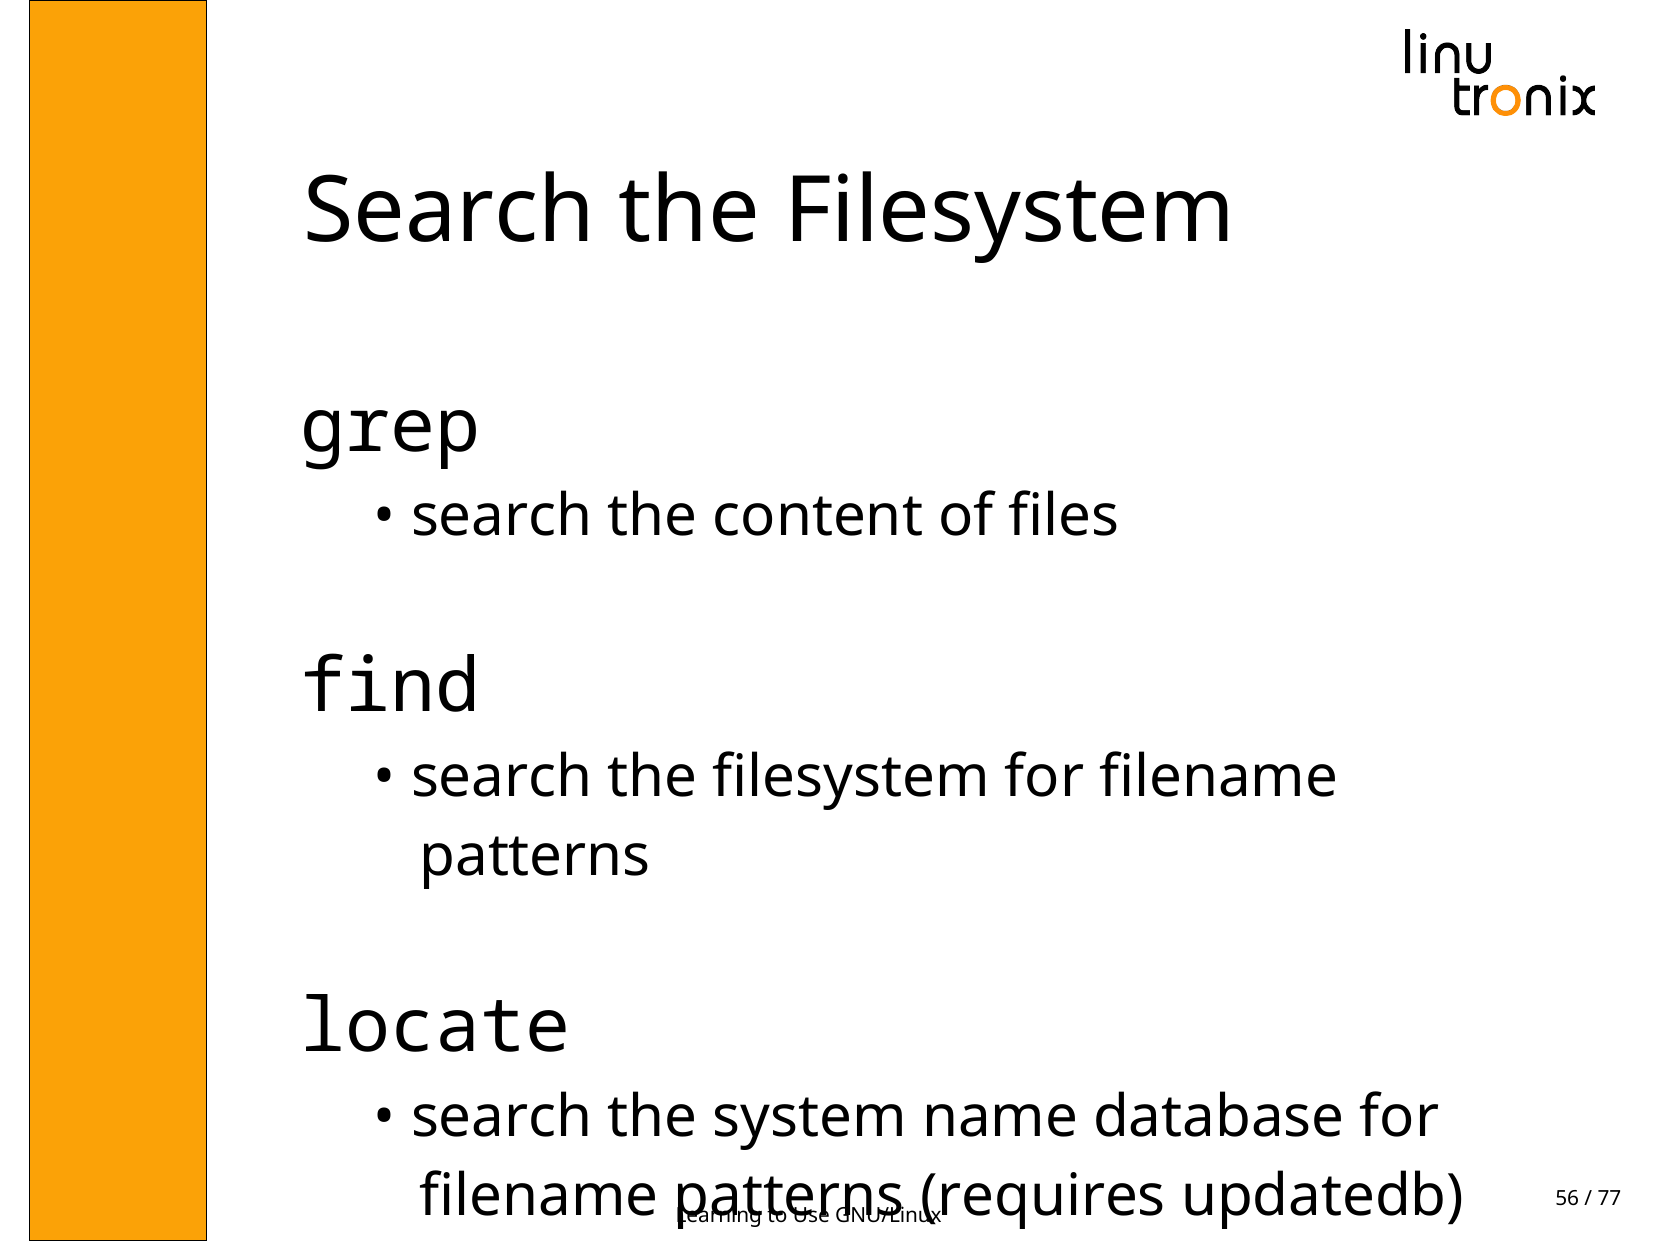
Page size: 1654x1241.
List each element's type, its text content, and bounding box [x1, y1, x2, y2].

text_box grep • search the content of files find • search the filesystem for filename patterns locate • search the system name database for filename patterns (requires updatedb) [300, 370, 1545, 1107]
picture [1405, 29, 1595, 116]
text_box Search the Filesystem [303, 143, 1313, 263]
